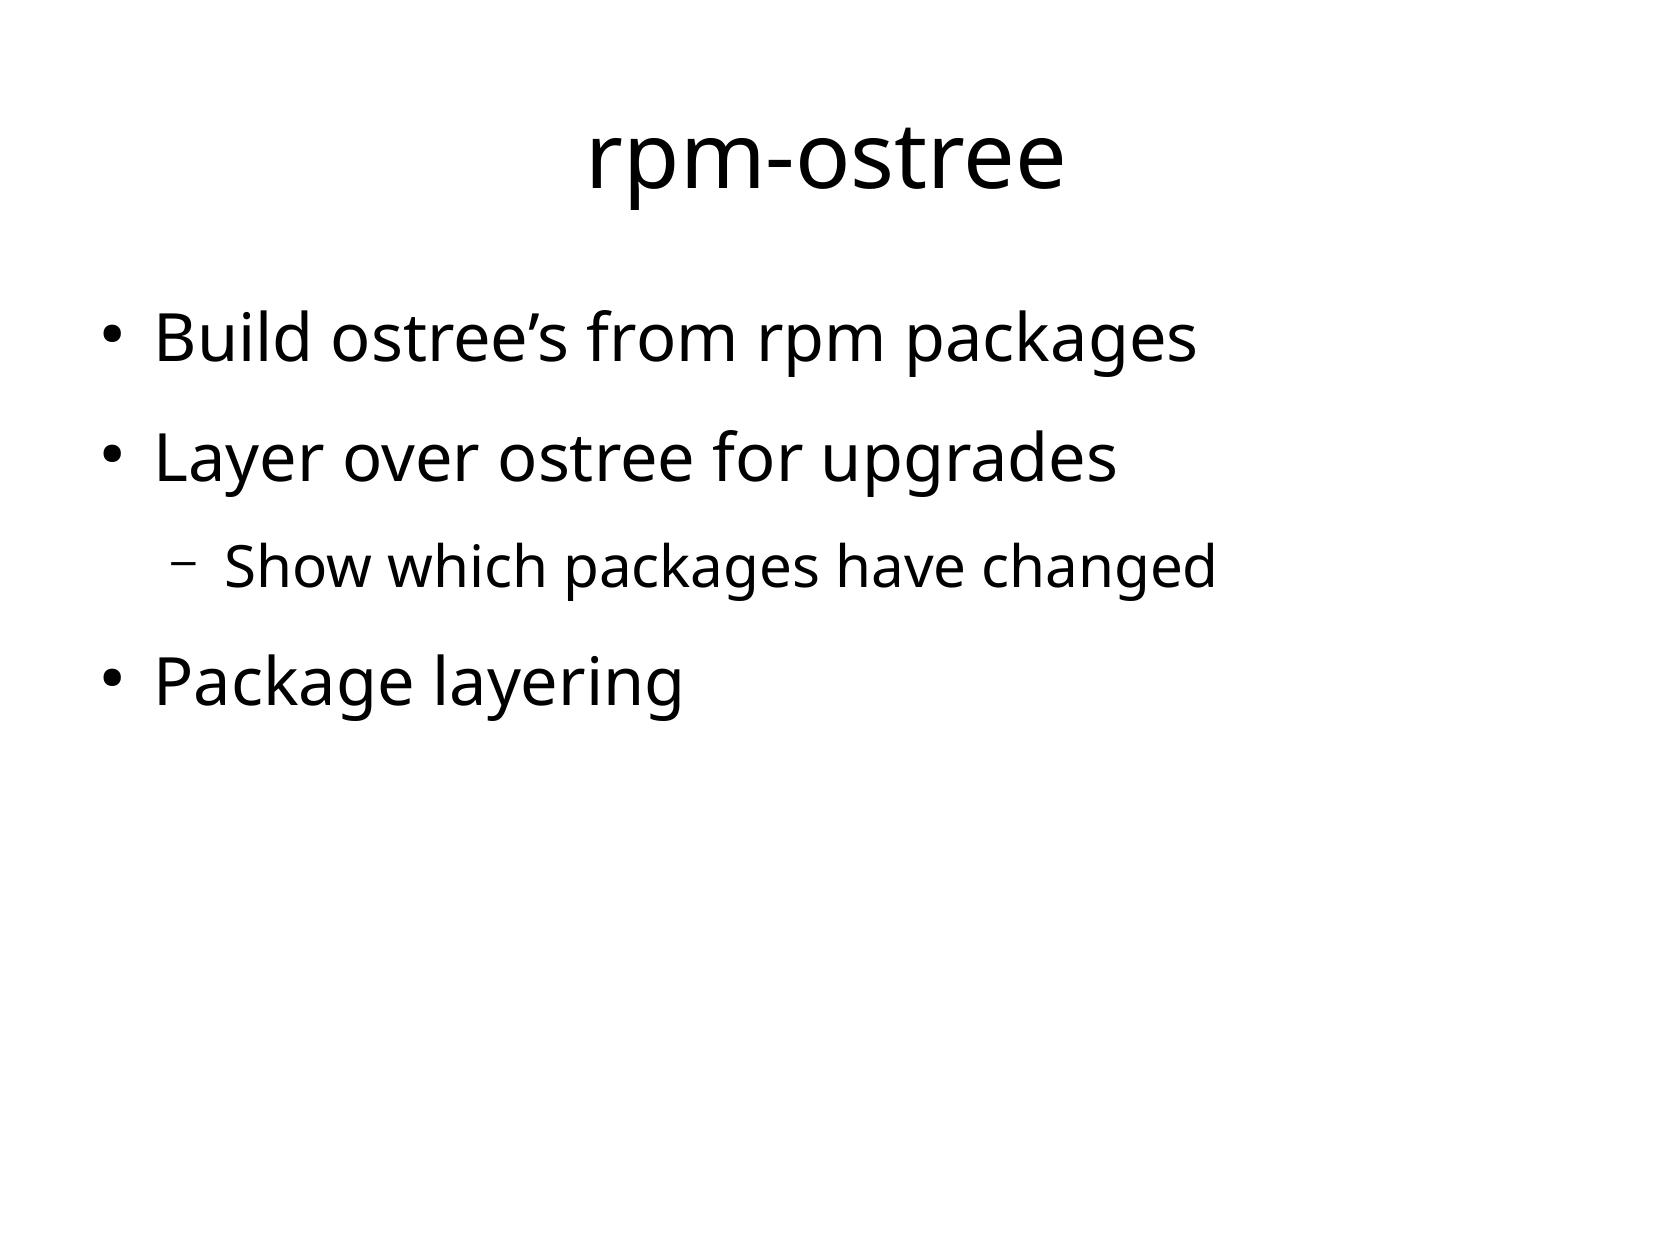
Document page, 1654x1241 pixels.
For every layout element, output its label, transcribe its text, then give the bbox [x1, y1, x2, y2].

list Build ostree’s from rpm packages Layer over ostree for upgrades Show which packages have changed Package layering [82, 290, 1571, 1010]
title rpm-ostree [82, 49, 1571, 257]
